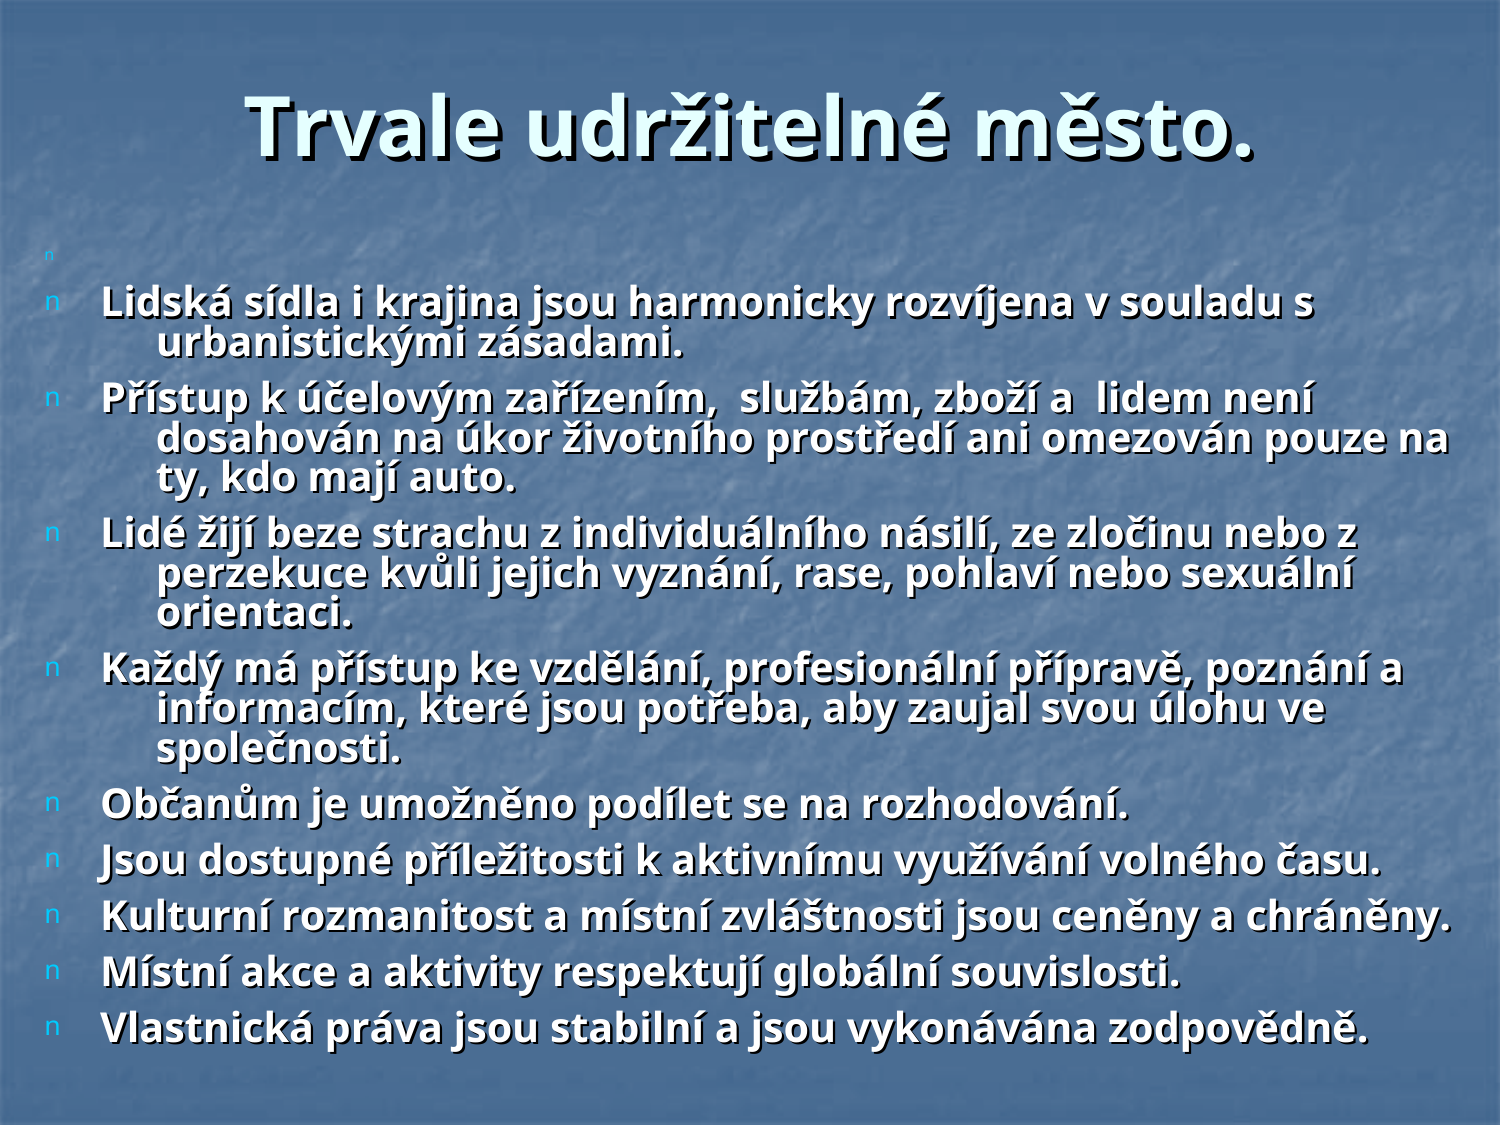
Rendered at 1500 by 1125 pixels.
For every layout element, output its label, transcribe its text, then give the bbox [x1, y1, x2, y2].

list Lidská sídla i krajina jsou harmonicky rozvíjena v souladu s urbanistickými zásadami. Přístup k účelovým zařízením, službám, zboží a lidem není dosahován na úkor životního prostředí ani omezován pouze na ty, kdo mají auto. Lidé žijí beze strachu z individuálního násilí, ze zločinu nebo z perzekuce kvůli jejich vyznání, rase, pohlaví nebo sexuální orientaci. Každý má přístup ke vzdělání, profesionální přípravě, poznání a informacím, které jsou potřeba, aby zaujal svou úlohu ve společnosti. Občanům je umožněno podílet se na rozhodování. Jsou dostupné příležitosti k aktivnímu využívání volného času. Kulturní rozmanitost a místní zvláštnosti jsou ceněny a chráněny. Místní akce a aktivity respektují globální souvislosti. Vlastnická práva jsou stabilní a jsou vykonávána zodpovědně. [29, 231, 1471, 1083]
title Trvale udržitelné město. [75, 62, 1426, 185]
